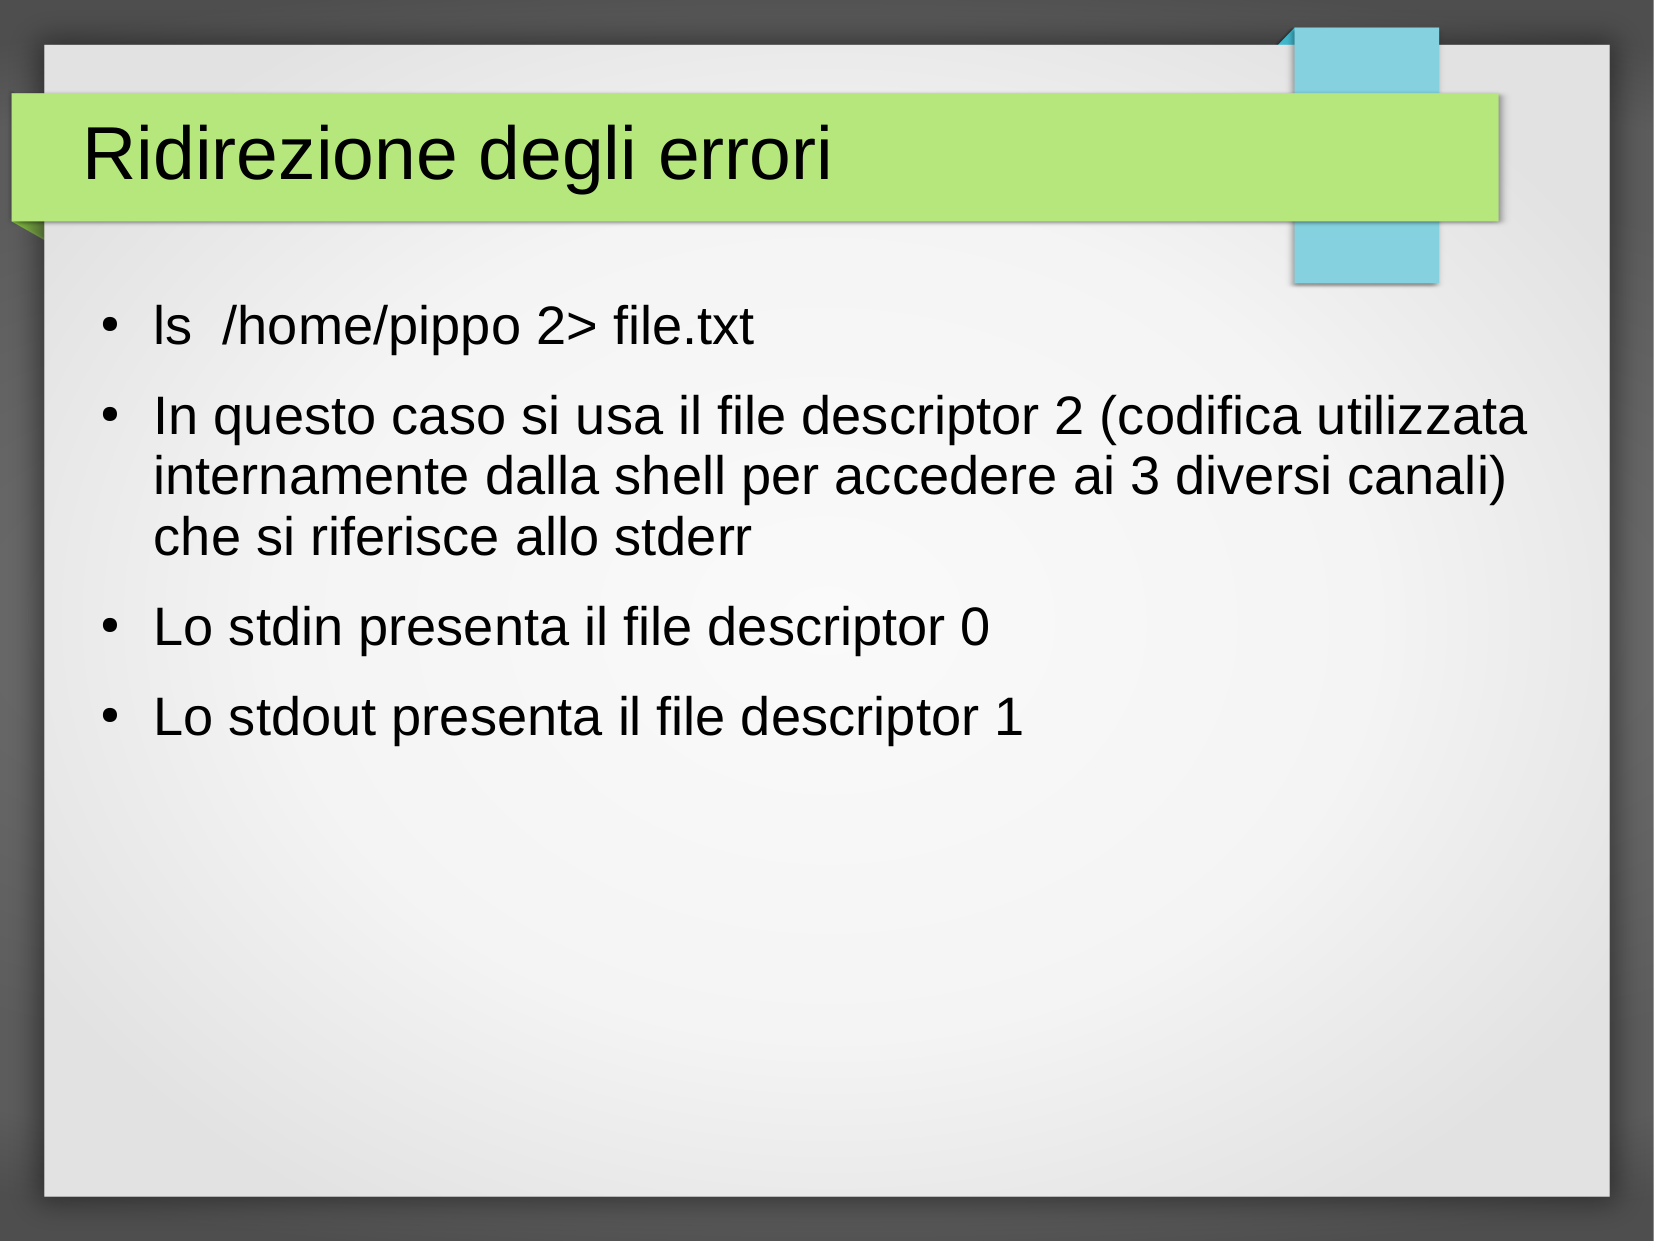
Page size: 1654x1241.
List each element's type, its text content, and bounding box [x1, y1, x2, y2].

title Ridirezione degli errori [82, 94, 1264, 213]
list ls /home/pippo 2> file.txt In questo caso si usa il file descriptor 2 (codifica utilizzata internamente dalla shell per accedere ai 3 diversi canali) che si riferisce allo stderr Lo stdin presenta il file descriptor 0 Lo stdout presenta il file descriptor 1 [82, 295, 1571, 1015]
picture [0, 0, 1654, 1241]
